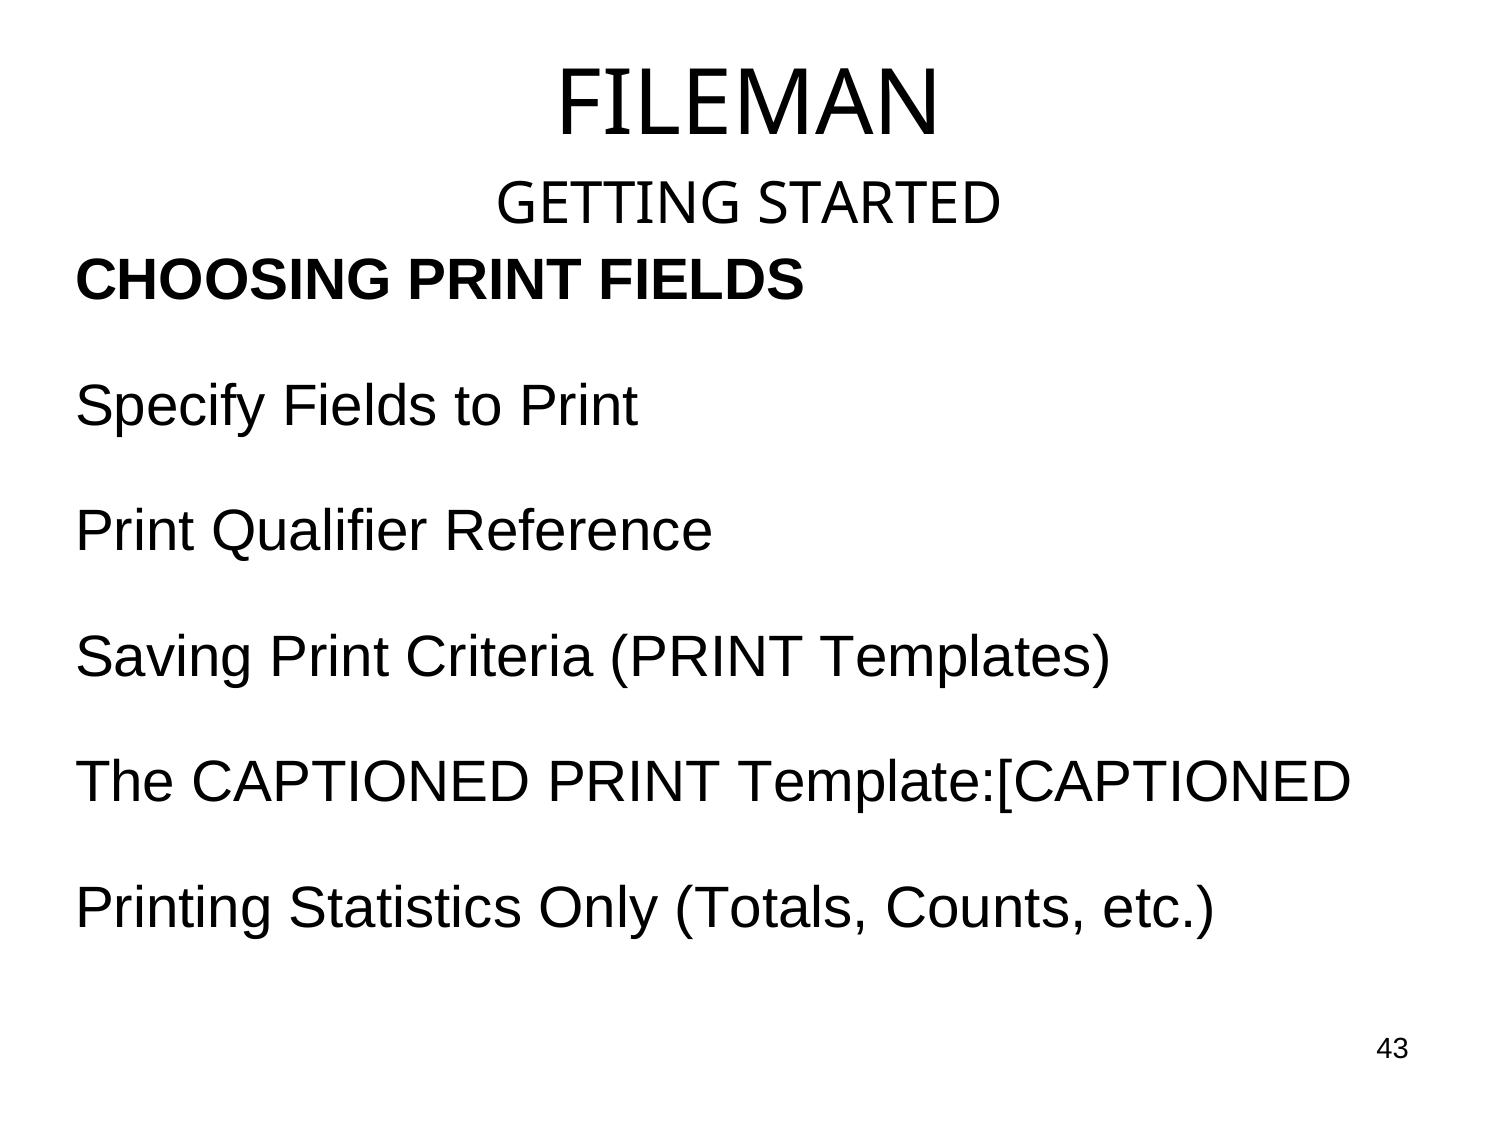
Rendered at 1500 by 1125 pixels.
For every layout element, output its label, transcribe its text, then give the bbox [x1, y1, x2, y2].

title FILEMAN GETTING STARTED [75, 32, 1424, 245]
list CHOOSING PRINT FIELDS Specify Fields to Print Print Qualifier Reference Saving Print Criteria (PRINT Templates) The CAPTIONED PRINT Template:[CAPTIONED Printing Statistics Only (Totals, Counts, etc.) [75, 262, 1426, 1019]
